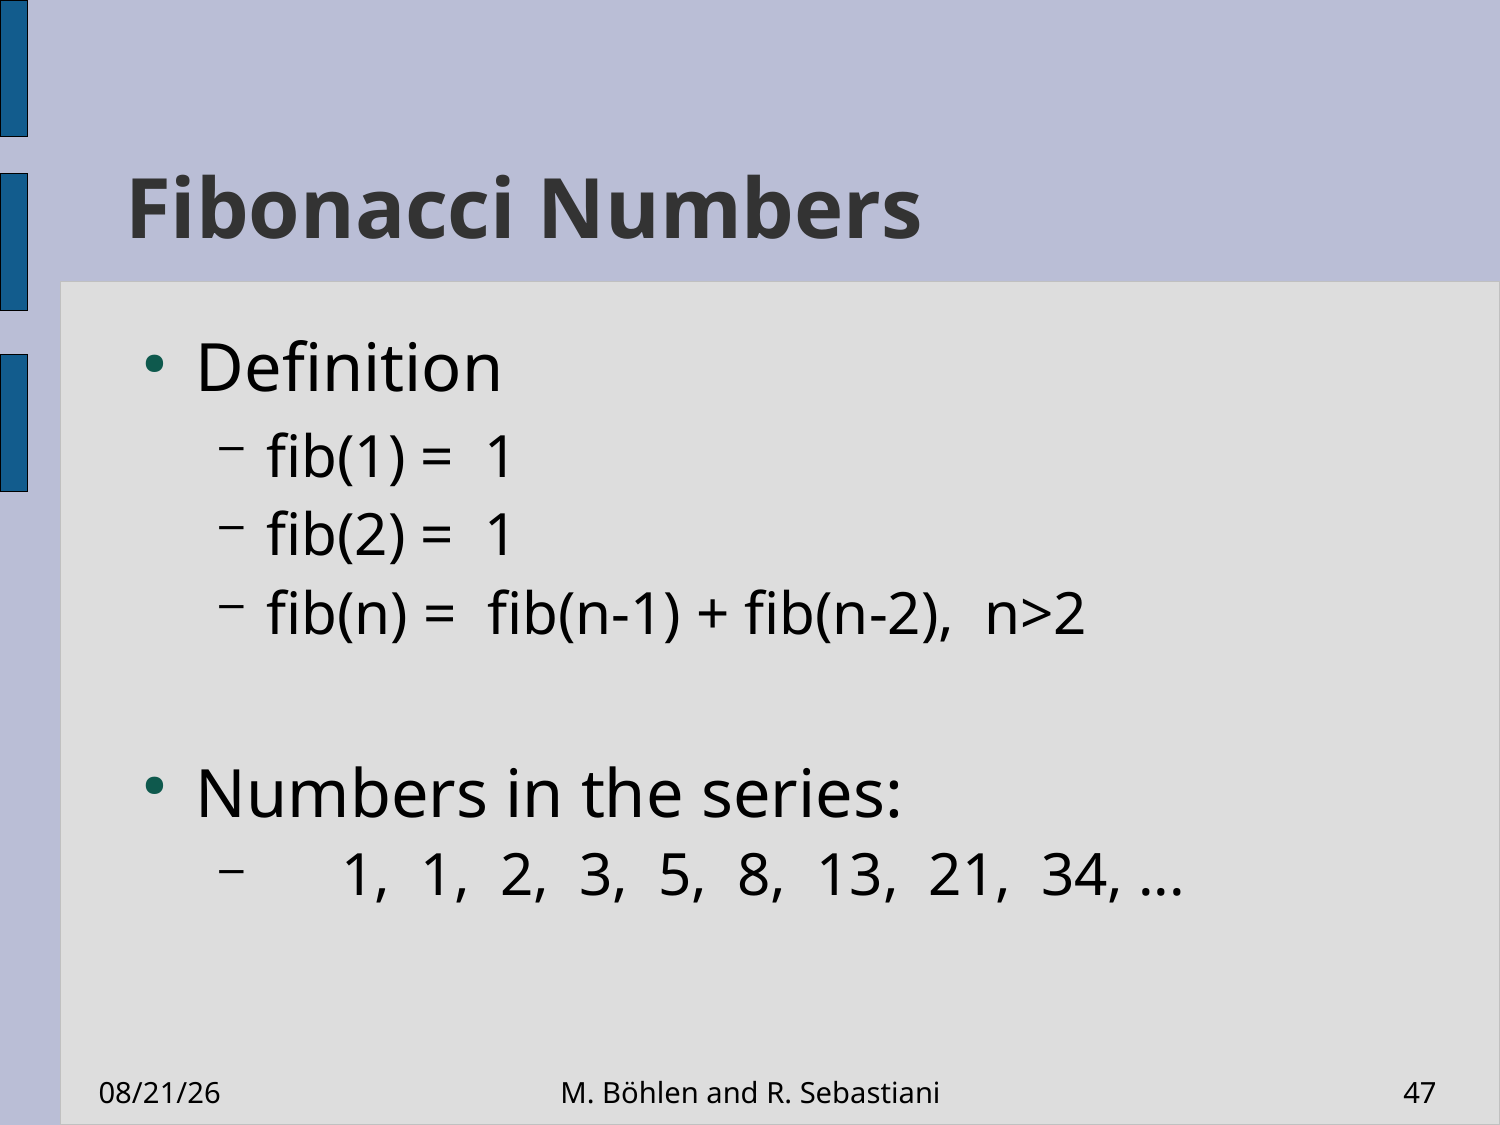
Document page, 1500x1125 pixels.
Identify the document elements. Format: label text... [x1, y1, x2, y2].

title Fibonacci Numbers [110, 67, 1392, 271]
list Definition fib(1) = 1 fib(2) = 1 fib(n) = fib(n-1) + fib(n-2), n>2 Numbers in the series: 1, 1, 2, 3, 5, 8, 13, 21, 34, ... [110, 312, 1392, 1037]
